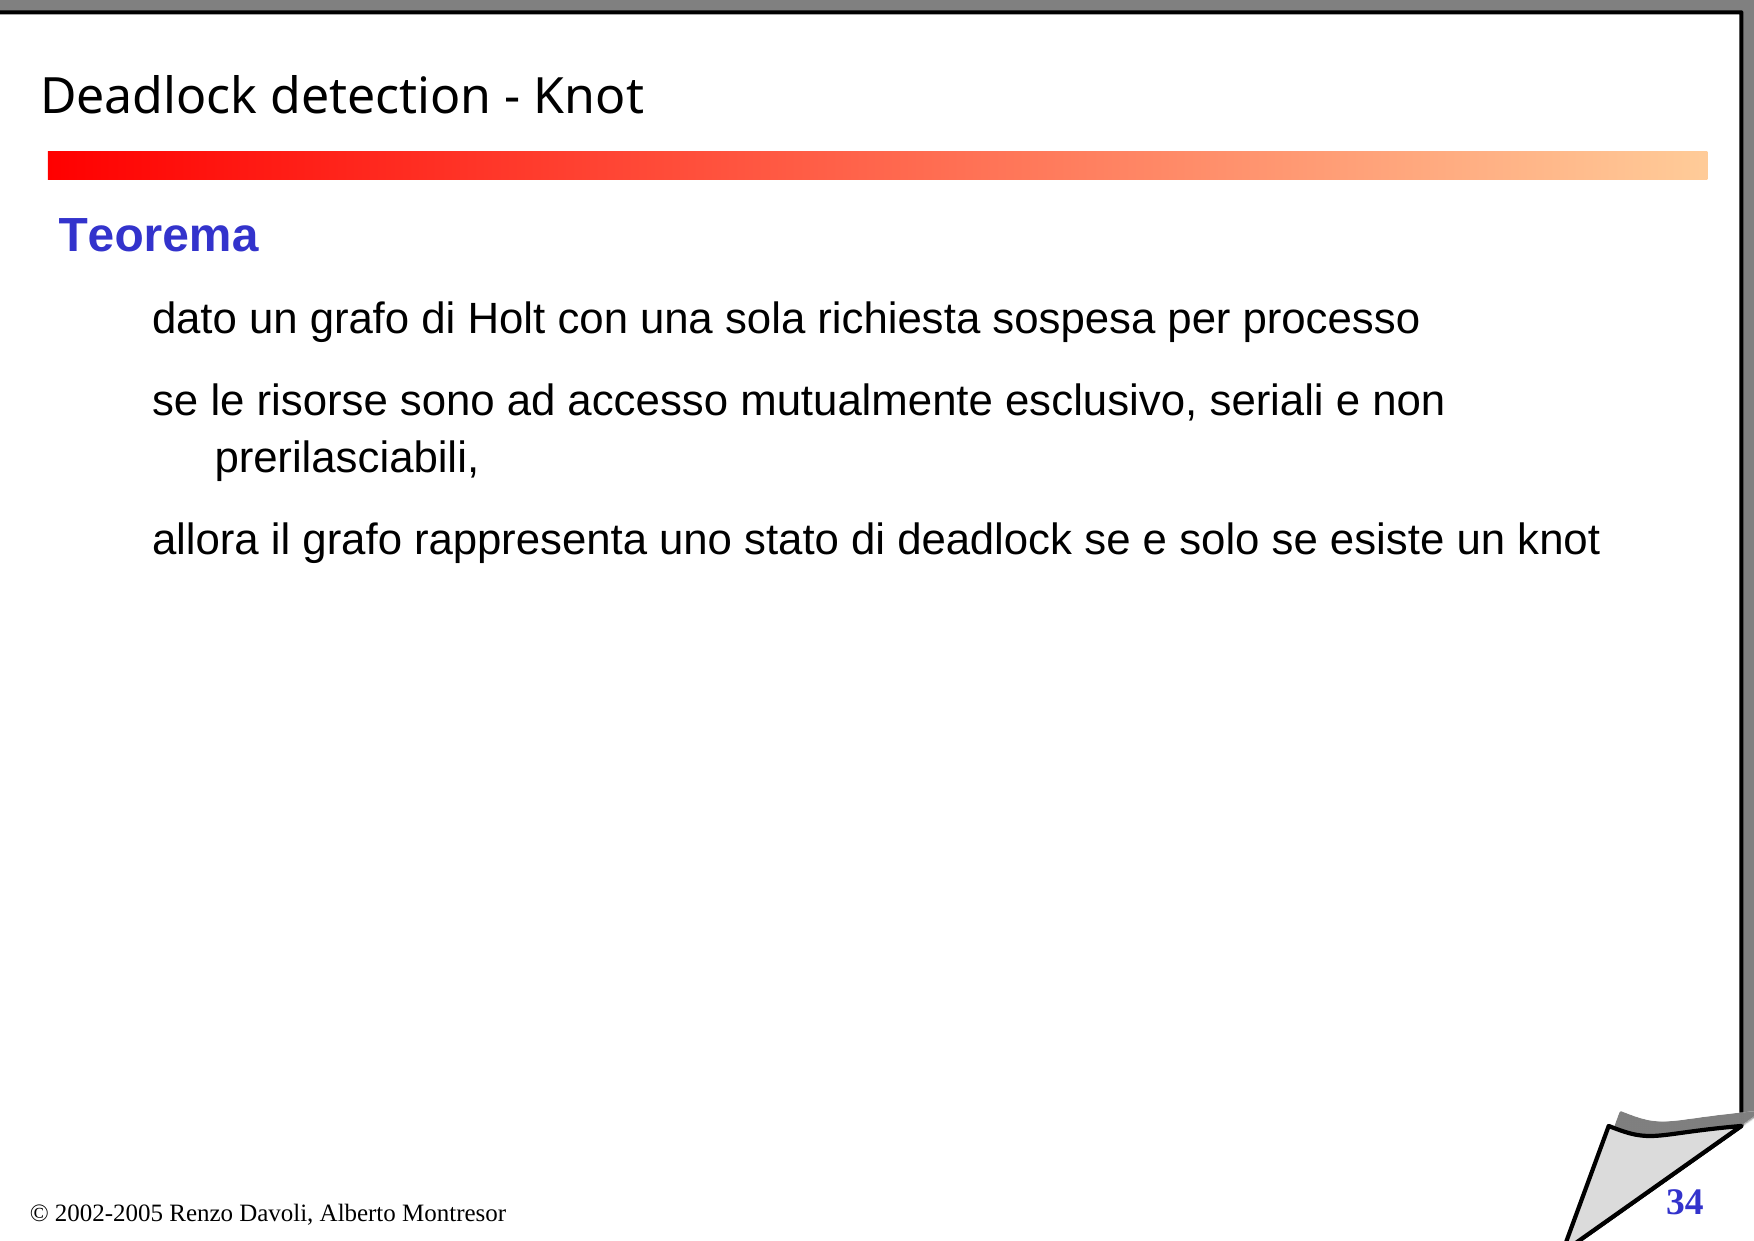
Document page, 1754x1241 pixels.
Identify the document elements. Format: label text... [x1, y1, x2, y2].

list Teorema dato un grafo di Holt con una sola richiesta sospesa per processo se le risorse sono ad accesso mutualmente esclusivo, seriali e non prerilasciabili, allora il grafo rappresenta uno stato di deadlock se e solo se esiste un knot [58, 206, 1696, 815]
text_box q [750, 152, 754, 179]
title Deadlock detection - Knot [40, 49, 1714, 144]
